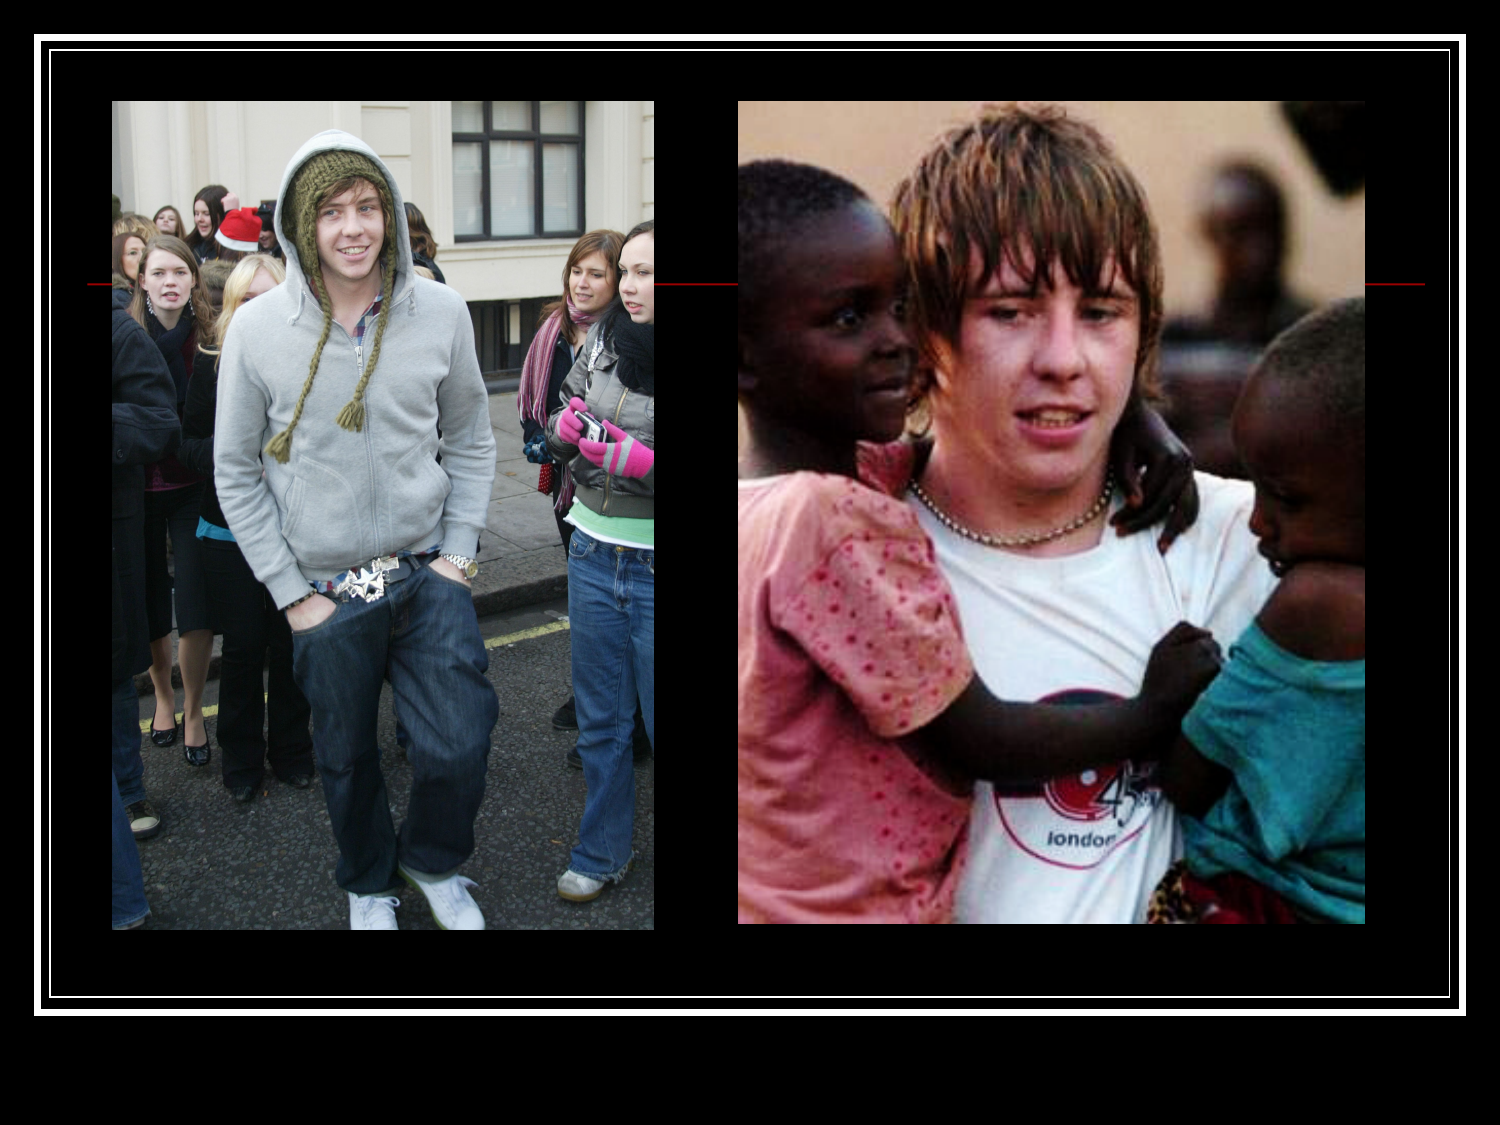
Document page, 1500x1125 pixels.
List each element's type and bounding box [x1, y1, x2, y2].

picture [112, 101, 654, 930]
picture [738, 101, 1365, 924]
